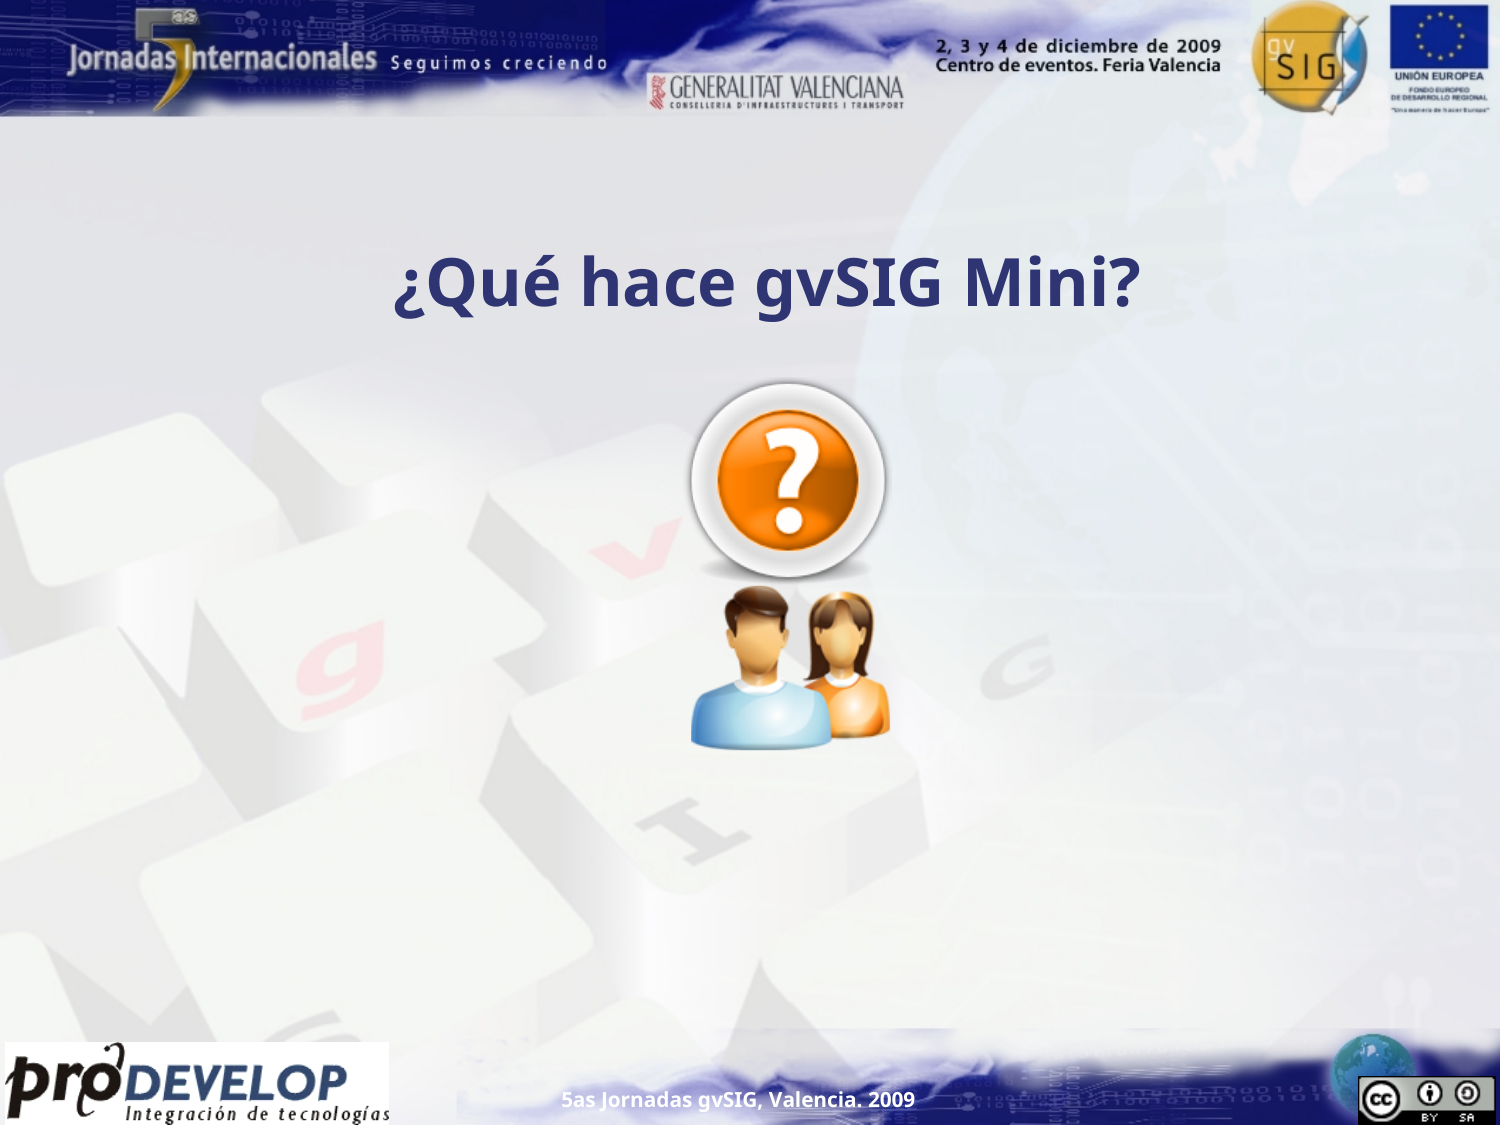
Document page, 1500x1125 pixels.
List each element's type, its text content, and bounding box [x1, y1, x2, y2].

title ¿Qué hace gvSIG Mini? [59, 177, 1477, 384]
picture [0, 0, 1500, 1125]
